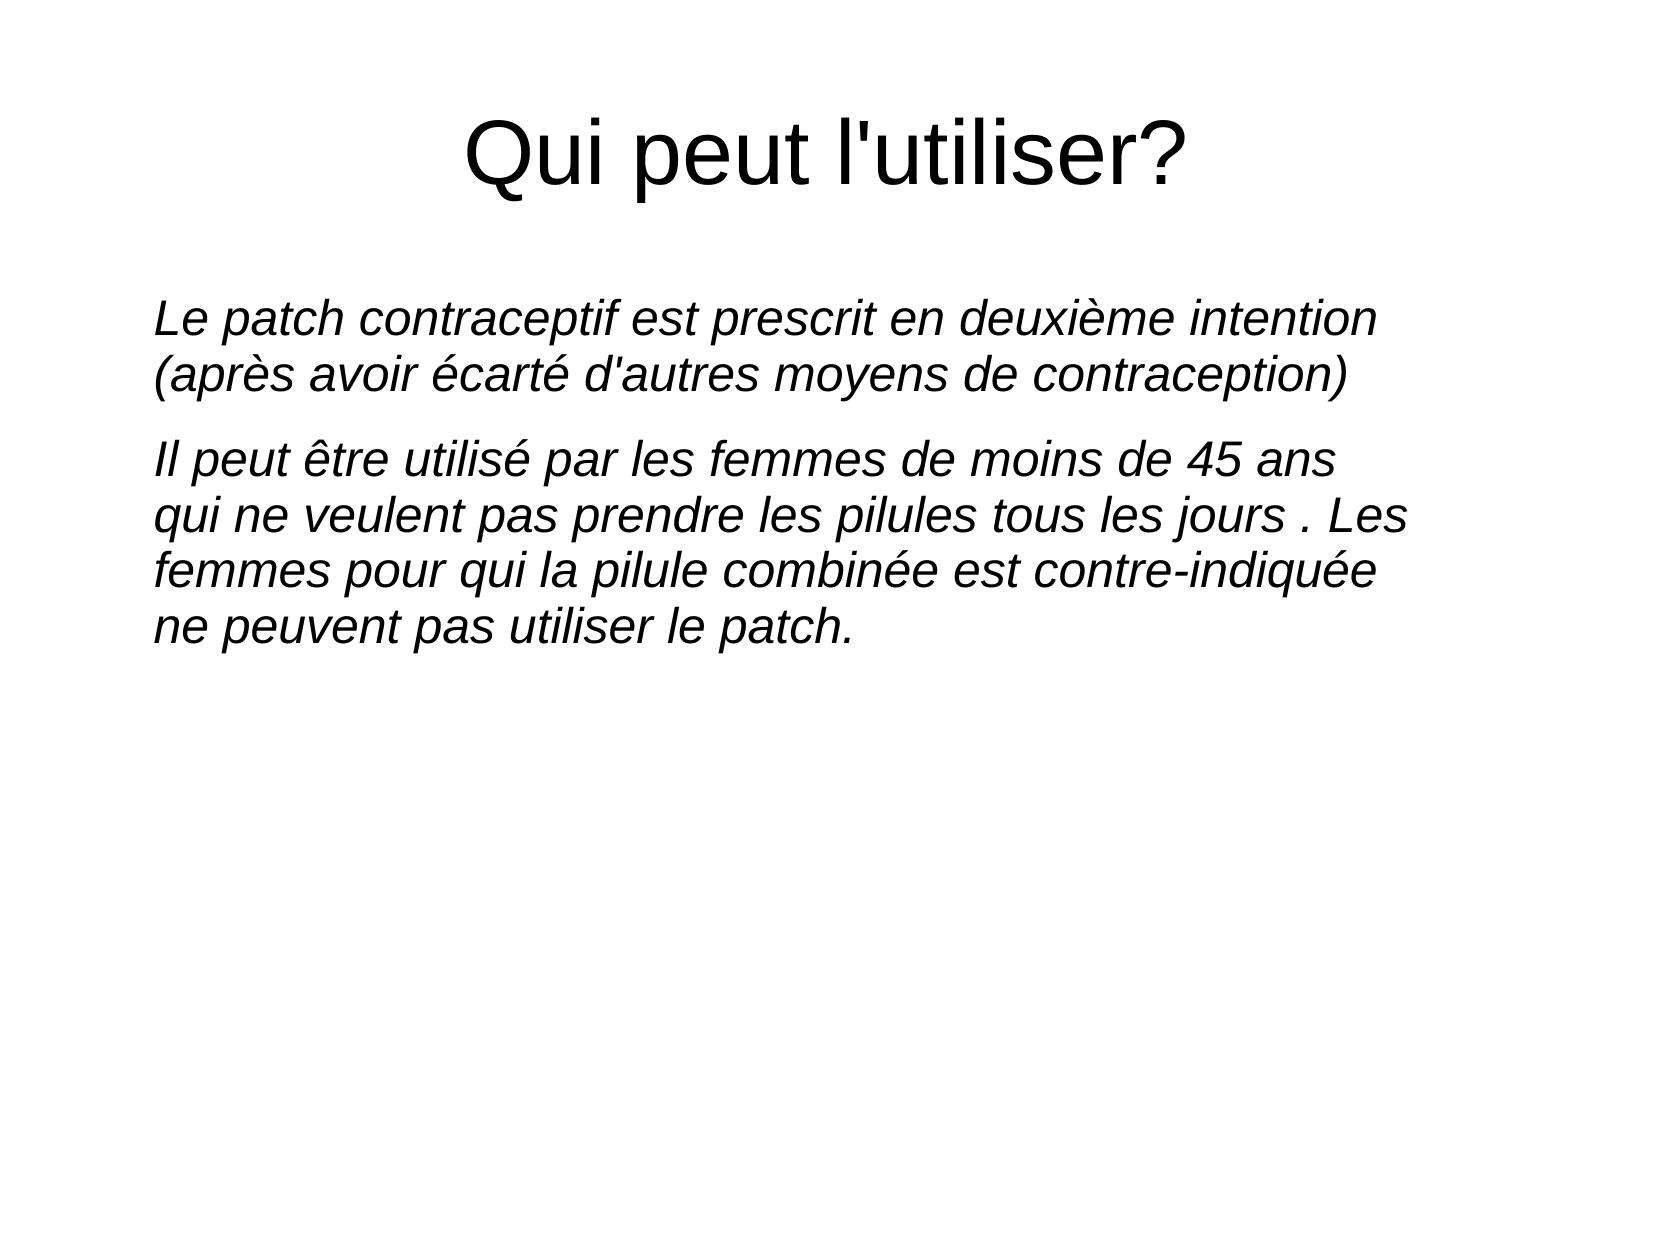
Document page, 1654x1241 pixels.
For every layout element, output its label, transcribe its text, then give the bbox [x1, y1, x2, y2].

list Le patch contraceptif est prescrit en deuxième intention (après avoir écarté d'autres moyens de contraception) Il peut être utilisé par les femmes de moins de 45 ans qui ne veulent pas prendre les pilules tous les jours . Les femmes pour qui la pilule combinée est contre-indiquée ne peuvent pas utiliser le patch. [82, 290, 1418, 1010]
title Qui peut l'utiliser? [82, 49, 1571, 257]
